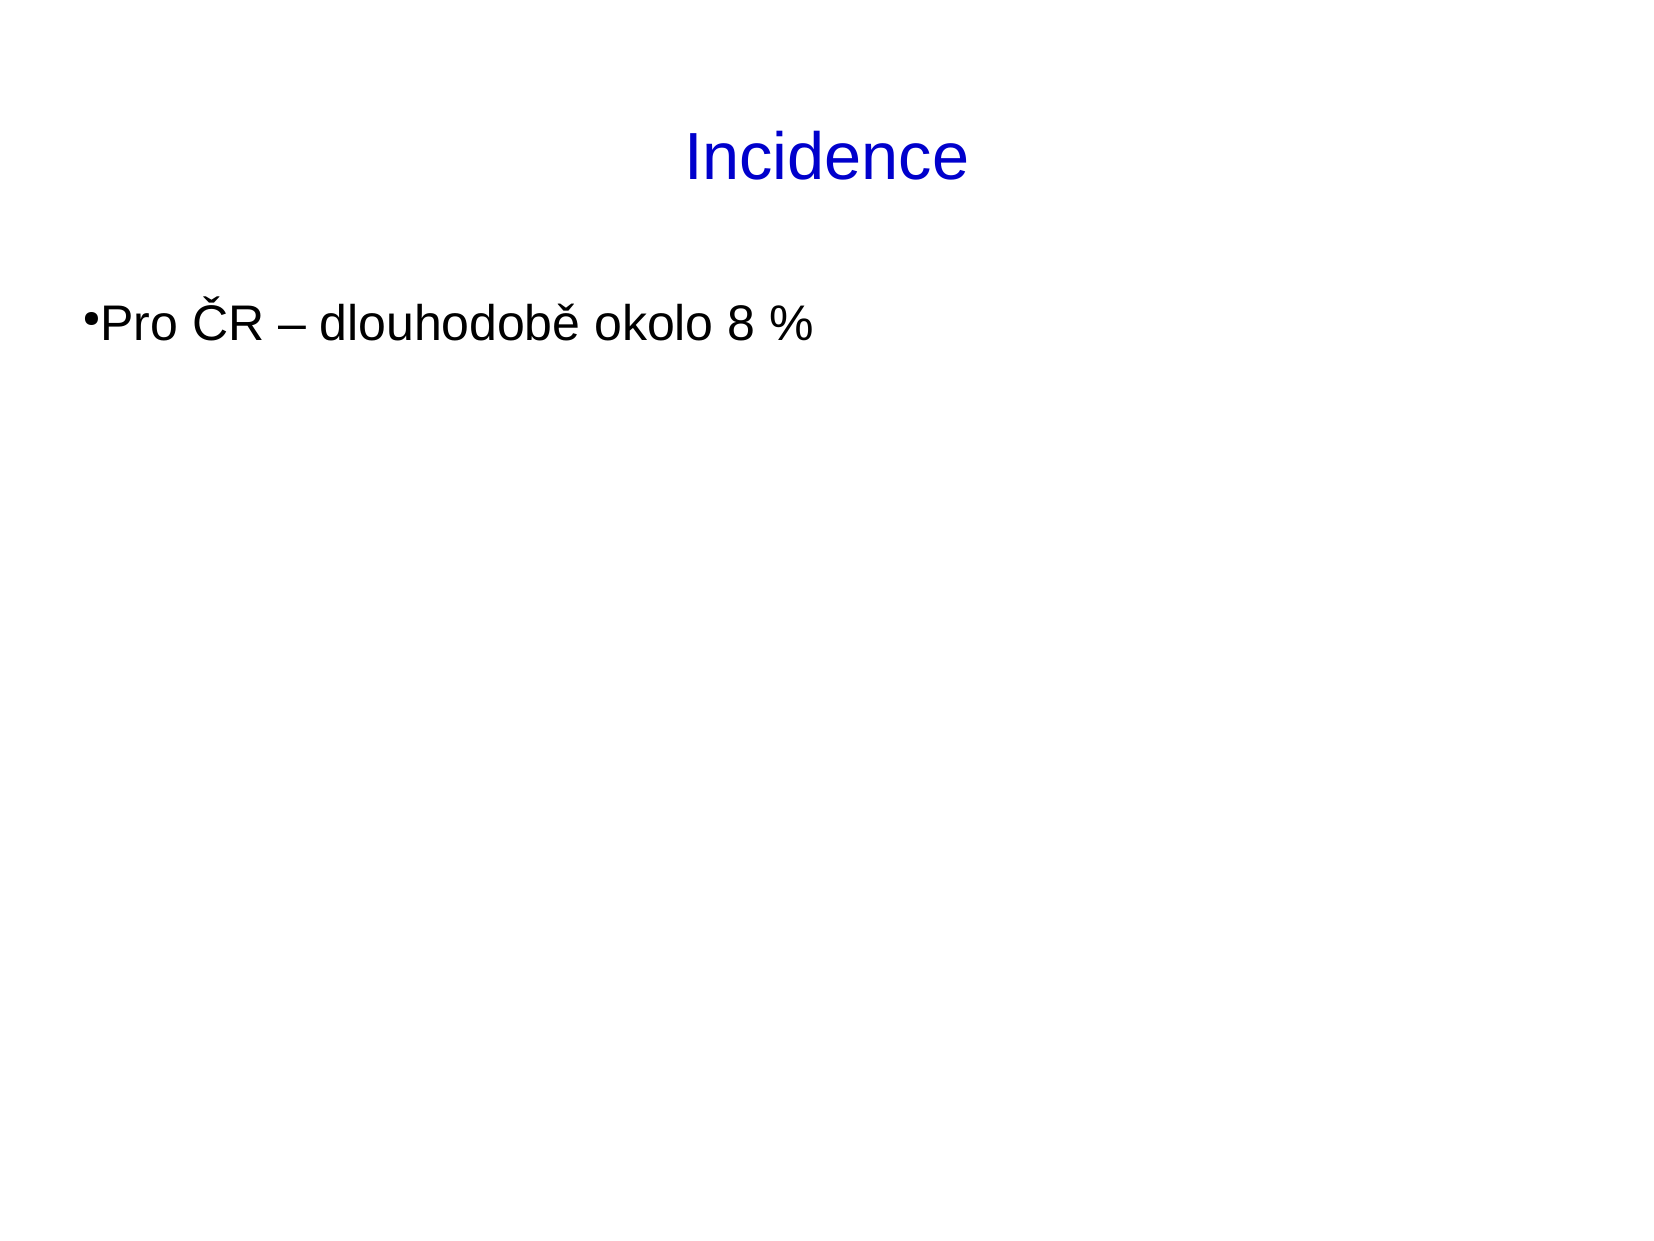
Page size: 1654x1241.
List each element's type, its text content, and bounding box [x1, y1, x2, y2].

list Pro ČR – dlouhodobě okolo 8 % [82, 290, 1571, 1109]
title Incidence [82, 49, 1571, 257]
